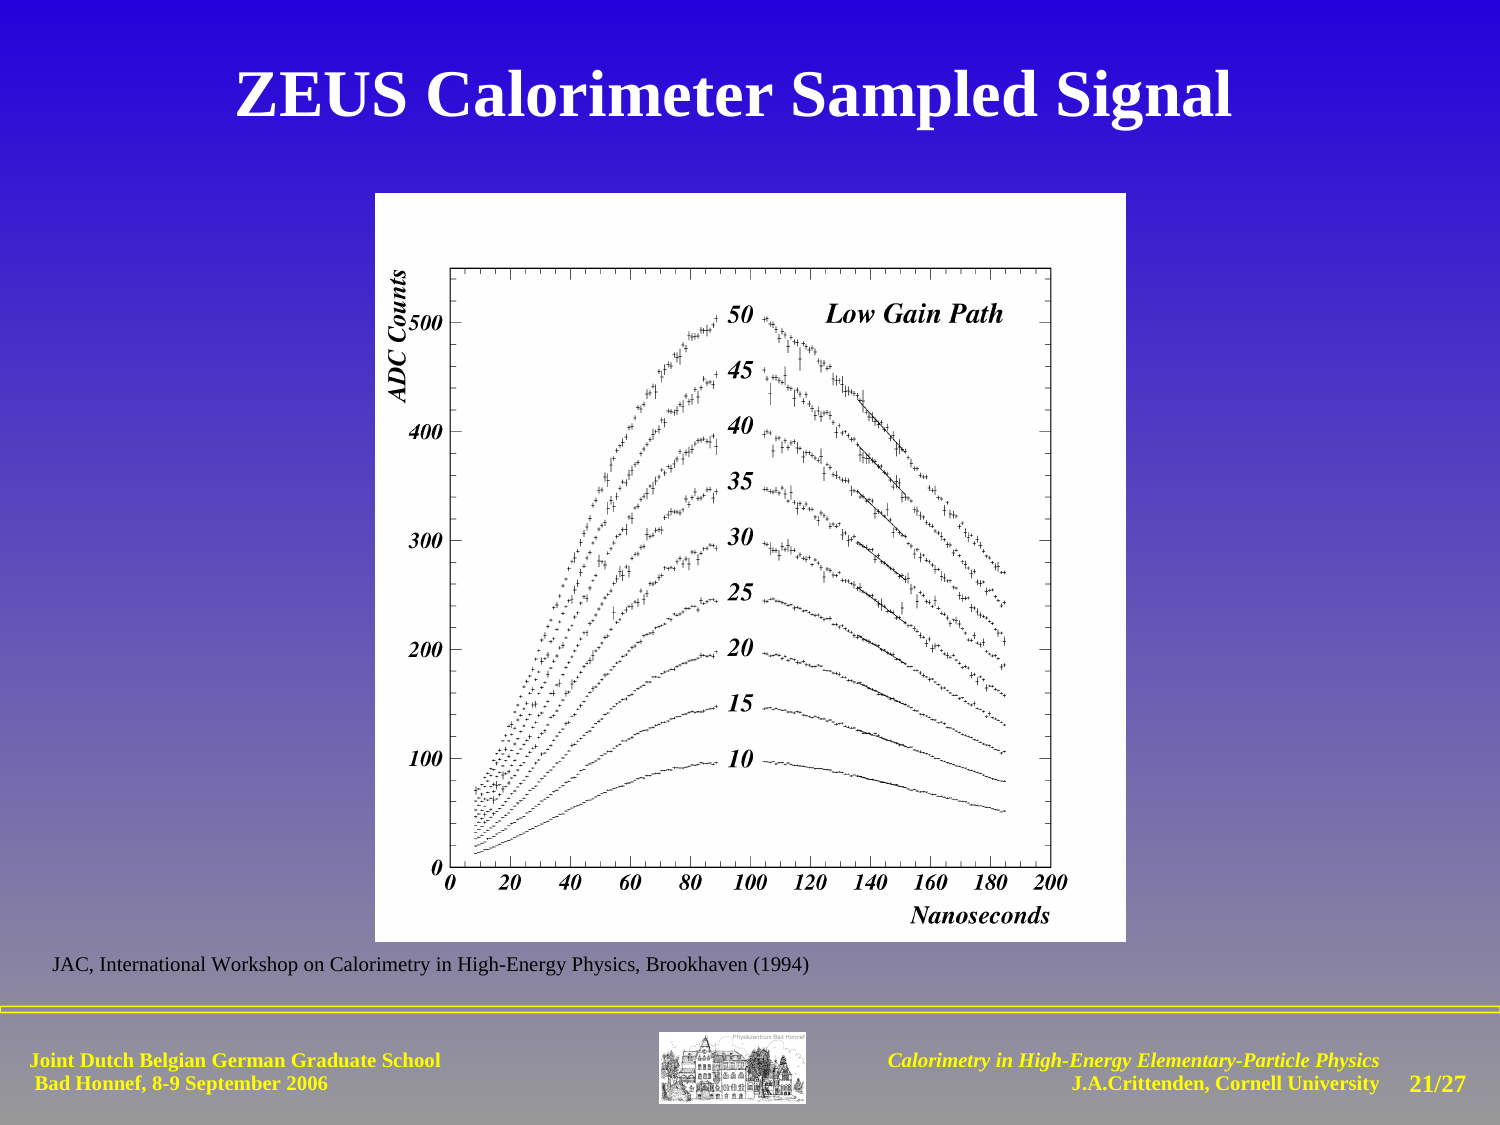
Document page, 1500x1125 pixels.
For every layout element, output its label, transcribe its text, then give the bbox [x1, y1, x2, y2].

title ZEUS Calorimeter Sampled Signal [96, 38, 1372, 149]
picture [375, 193, 1126, 942]
text_box JAC, International Workshop on Calorimetry in High-Energy Physics, Brookhaven (1994) [37, 945, 819, 984]
picture [659, 1032, 806, 1104]
